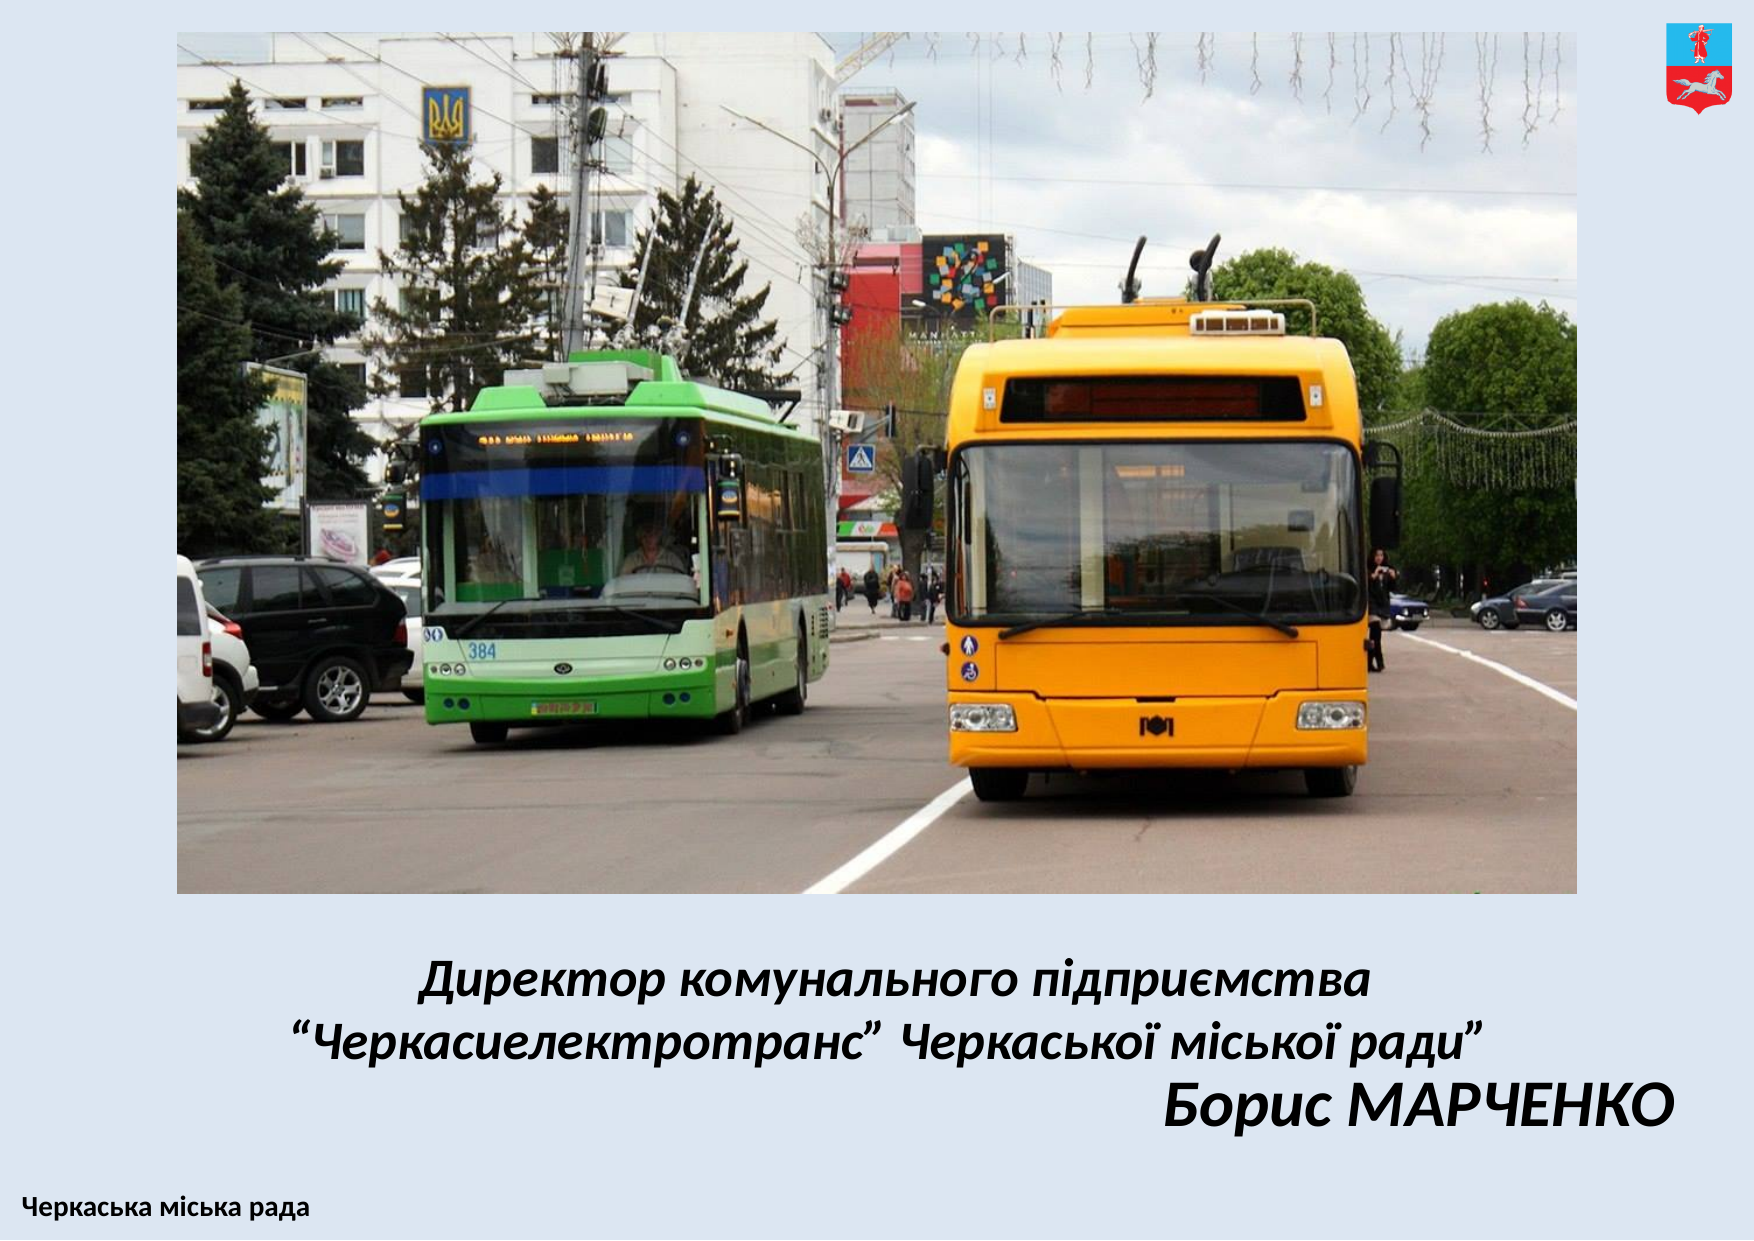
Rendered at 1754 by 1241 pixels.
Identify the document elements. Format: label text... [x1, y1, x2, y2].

picture [1663, 20, 1734, 117]
picture [177, 32, 1577, 894]
text_box Директор комунального підприємства “Черкасиелектротранс” Черкаської міської ради” Борис МАРЧЕНКО [101, 826, 1690, 1218]
text_box Черкаська міська рада [7, 1180, 380, 1230]
